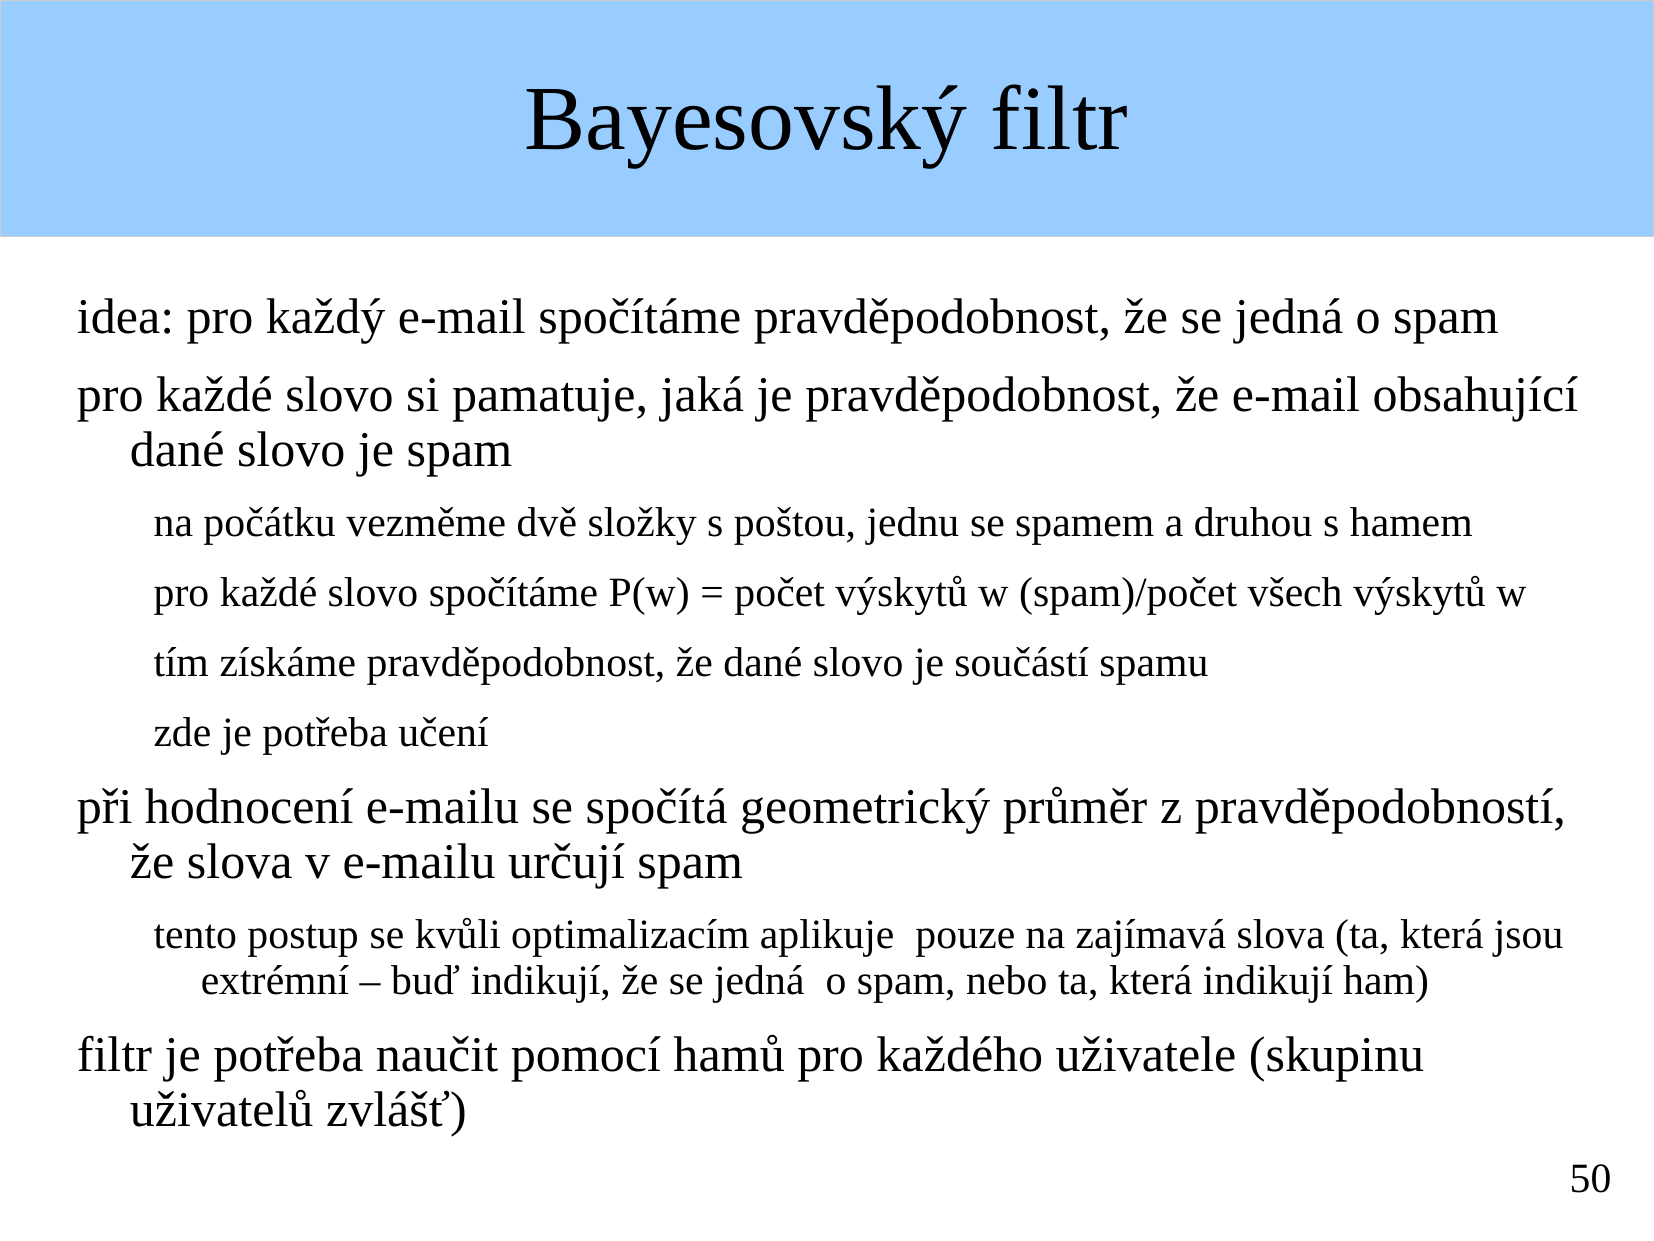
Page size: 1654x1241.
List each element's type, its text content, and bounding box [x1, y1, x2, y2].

list idea: pro každý e-mail spočítáme pravděpodobnost, že se jedná o spam pro každé slovo si pamatuje, jaká je pravděpodobnost, že e-mail obsahující dané slovo je spam na počátku vezměme dvě složky s poštou, jednu se spamem a druhou s hamem pro každé slovo spočítáme P(w) = počet výskytů w (spam)/počet všech výskytů w tím získáme pravděpodobnost, že dané slovo je součástí spamu zde je potřeba učení při hodnocení e-mailu se spočítá geometrický průměr z pravděpodobností, že slova v e-mailu určují spam tento postup se kvůli optimalizacím aplikuje pouze na zajímavá slova (ta, která jsou extrémní – buď indikují, že se jedná o spam, nebo ta, která indikují ham) filtr je potřeba naučit pomocí hamů pro každého uživatele (skupinu uživatelů zvlášť) [59, 289, 1595, 1152]
title Bayesovský filtr [0, 0, 1654, 237]
